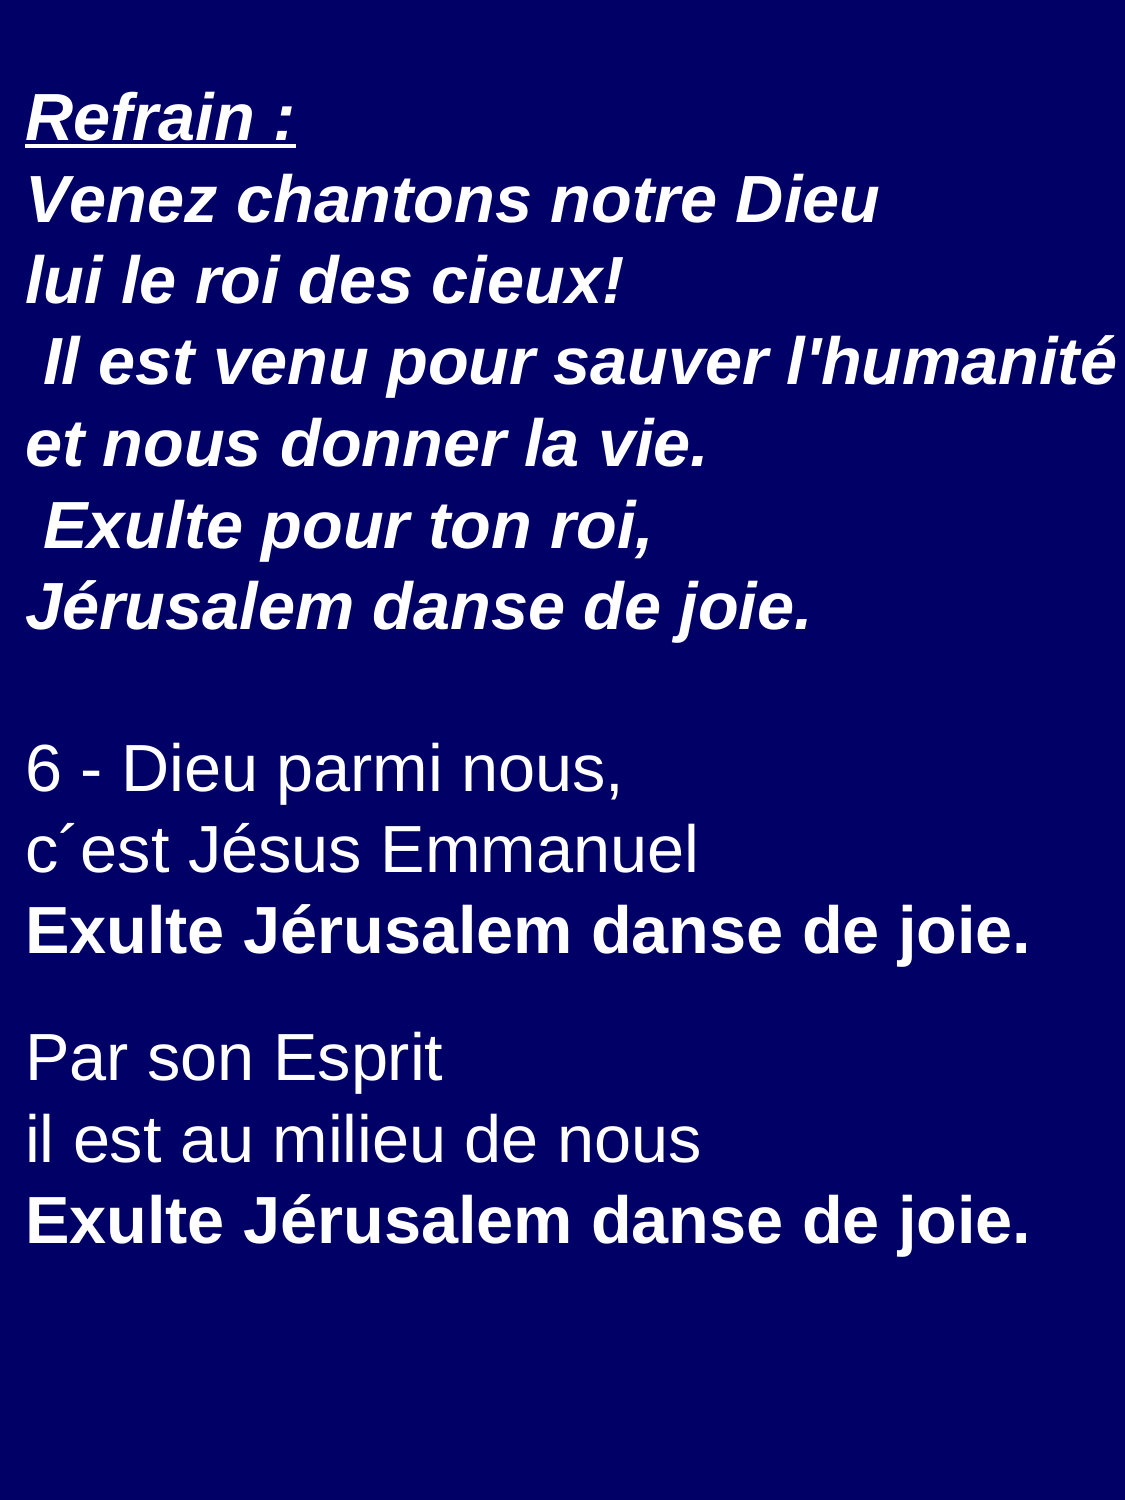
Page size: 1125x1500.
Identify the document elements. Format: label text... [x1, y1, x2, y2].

text_box Refrain : Venez chantons notre Dieu lui le roi des cieux! Il est venu pour sauver l'humanité et nous donner la vie. Exulte pour ton roi, Jérusalem danse de joie. 6 - Dieu parmi nous, c´est Jésus Emmanuel Exulte Jérusalem danse de joie. Par son Esprit il est au milieu de nous Exulte Jérusalem danse de joie. [10, 69, 1125, 1343]
